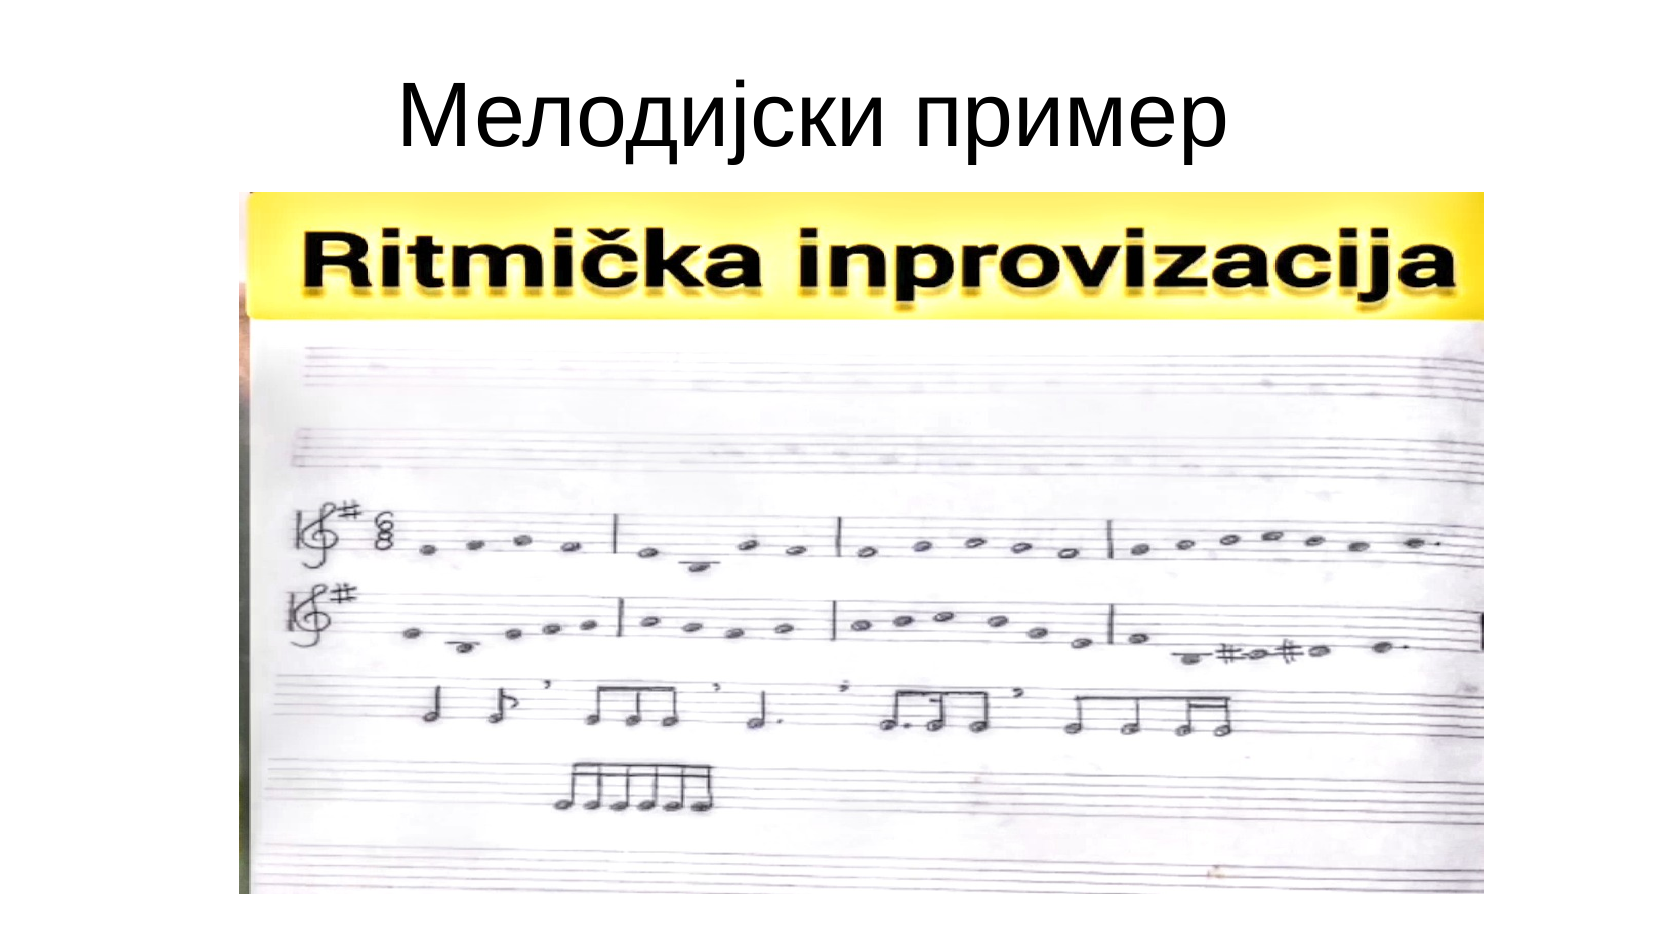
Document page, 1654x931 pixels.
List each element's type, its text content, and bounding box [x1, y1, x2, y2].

title Мелодијски пример [82, 37, 1571, 193]
picture [239, 192, 1484, 894]
